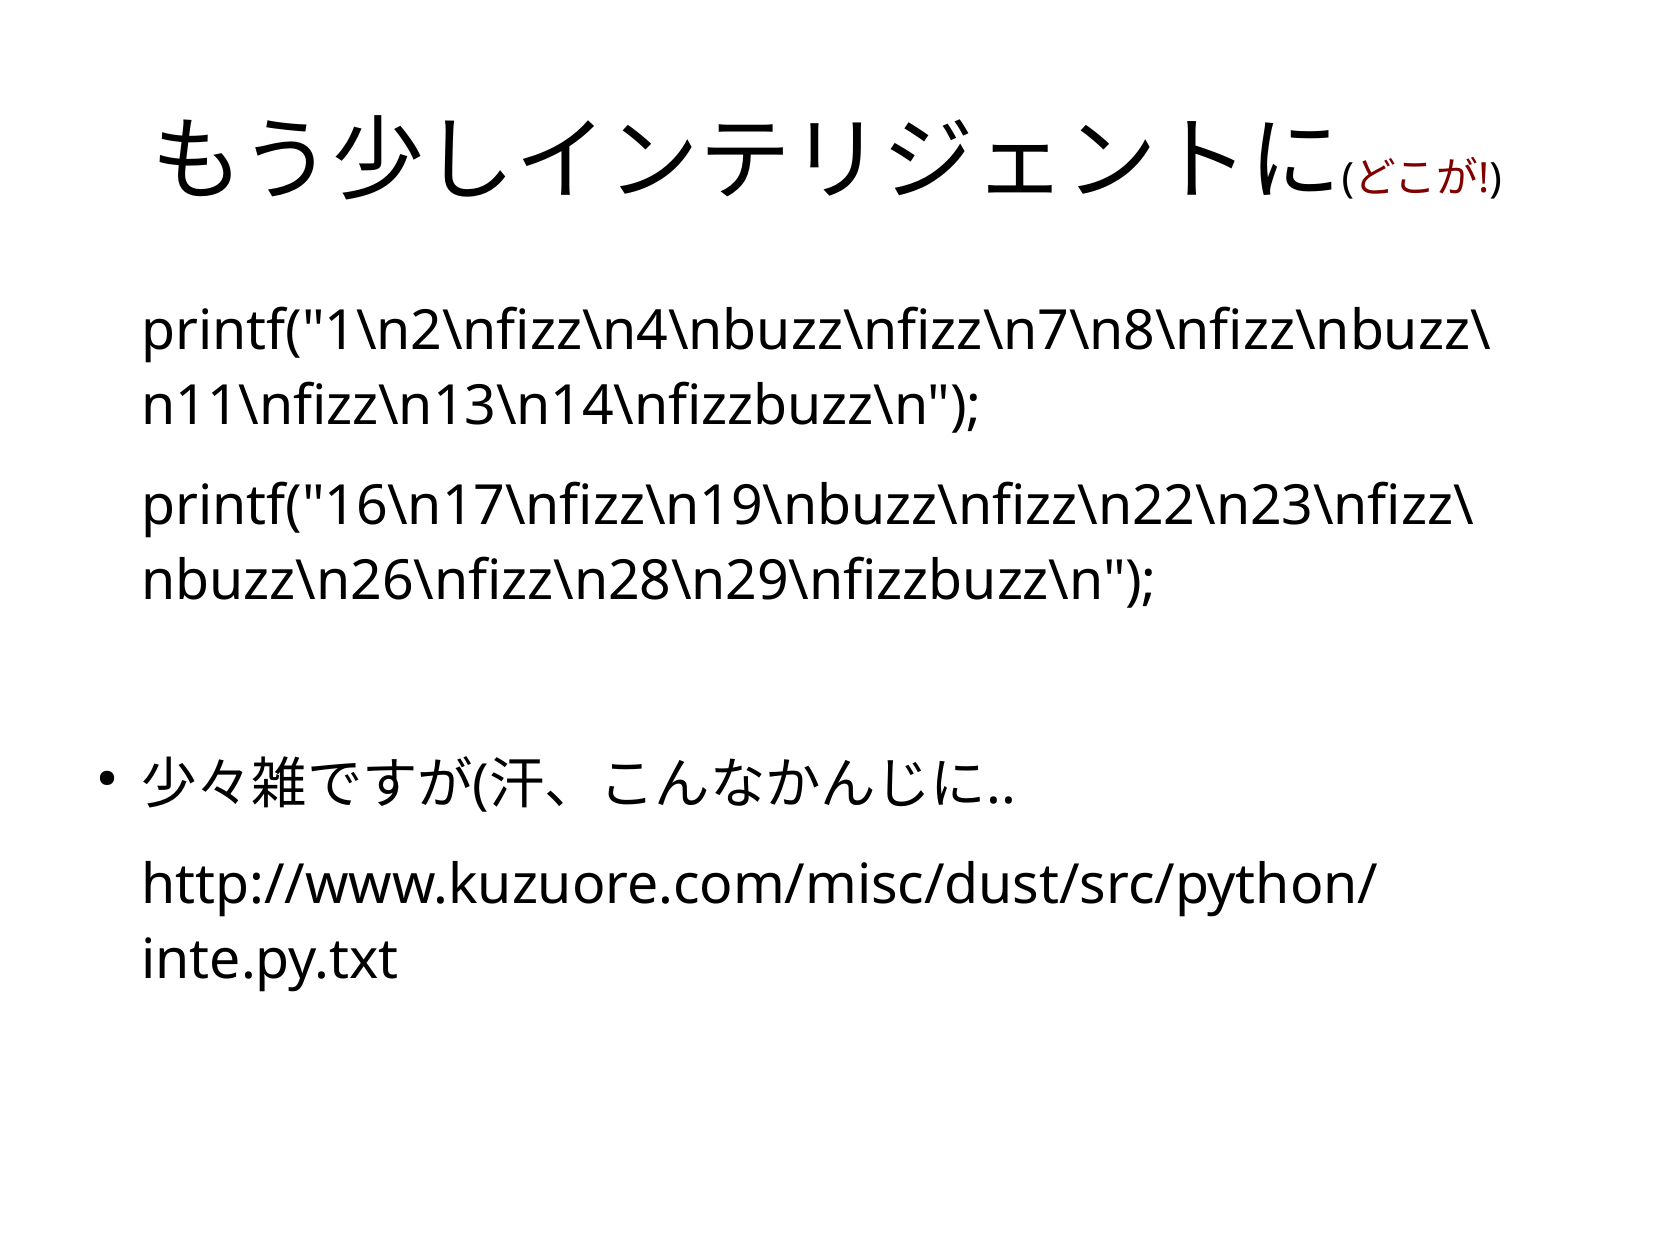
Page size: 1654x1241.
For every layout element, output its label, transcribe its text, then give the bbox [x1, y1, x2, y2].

list printf("1\n2\nfizz\n4\nbuzz\nfizz\n7\n8\nfizz\nbuzz\n11\nfizz\n13\n14\nfizzbuzz\n"); printf("16\n17\nfizz\n19\nbuzz\nfizz\n22\n23\nfizz\nbuzz\n26\nfizz\n28\n29\nfizzbuzz\n"); 少々雑ですが(汗、こんなかんじに.. http://www.kuzuore.com/misc/dust/src/python/inte.py.txt [82, 290, 1538, 1010]
title もう少しインテリジェントに(どこが!) [82, 49, 1571, 257]
